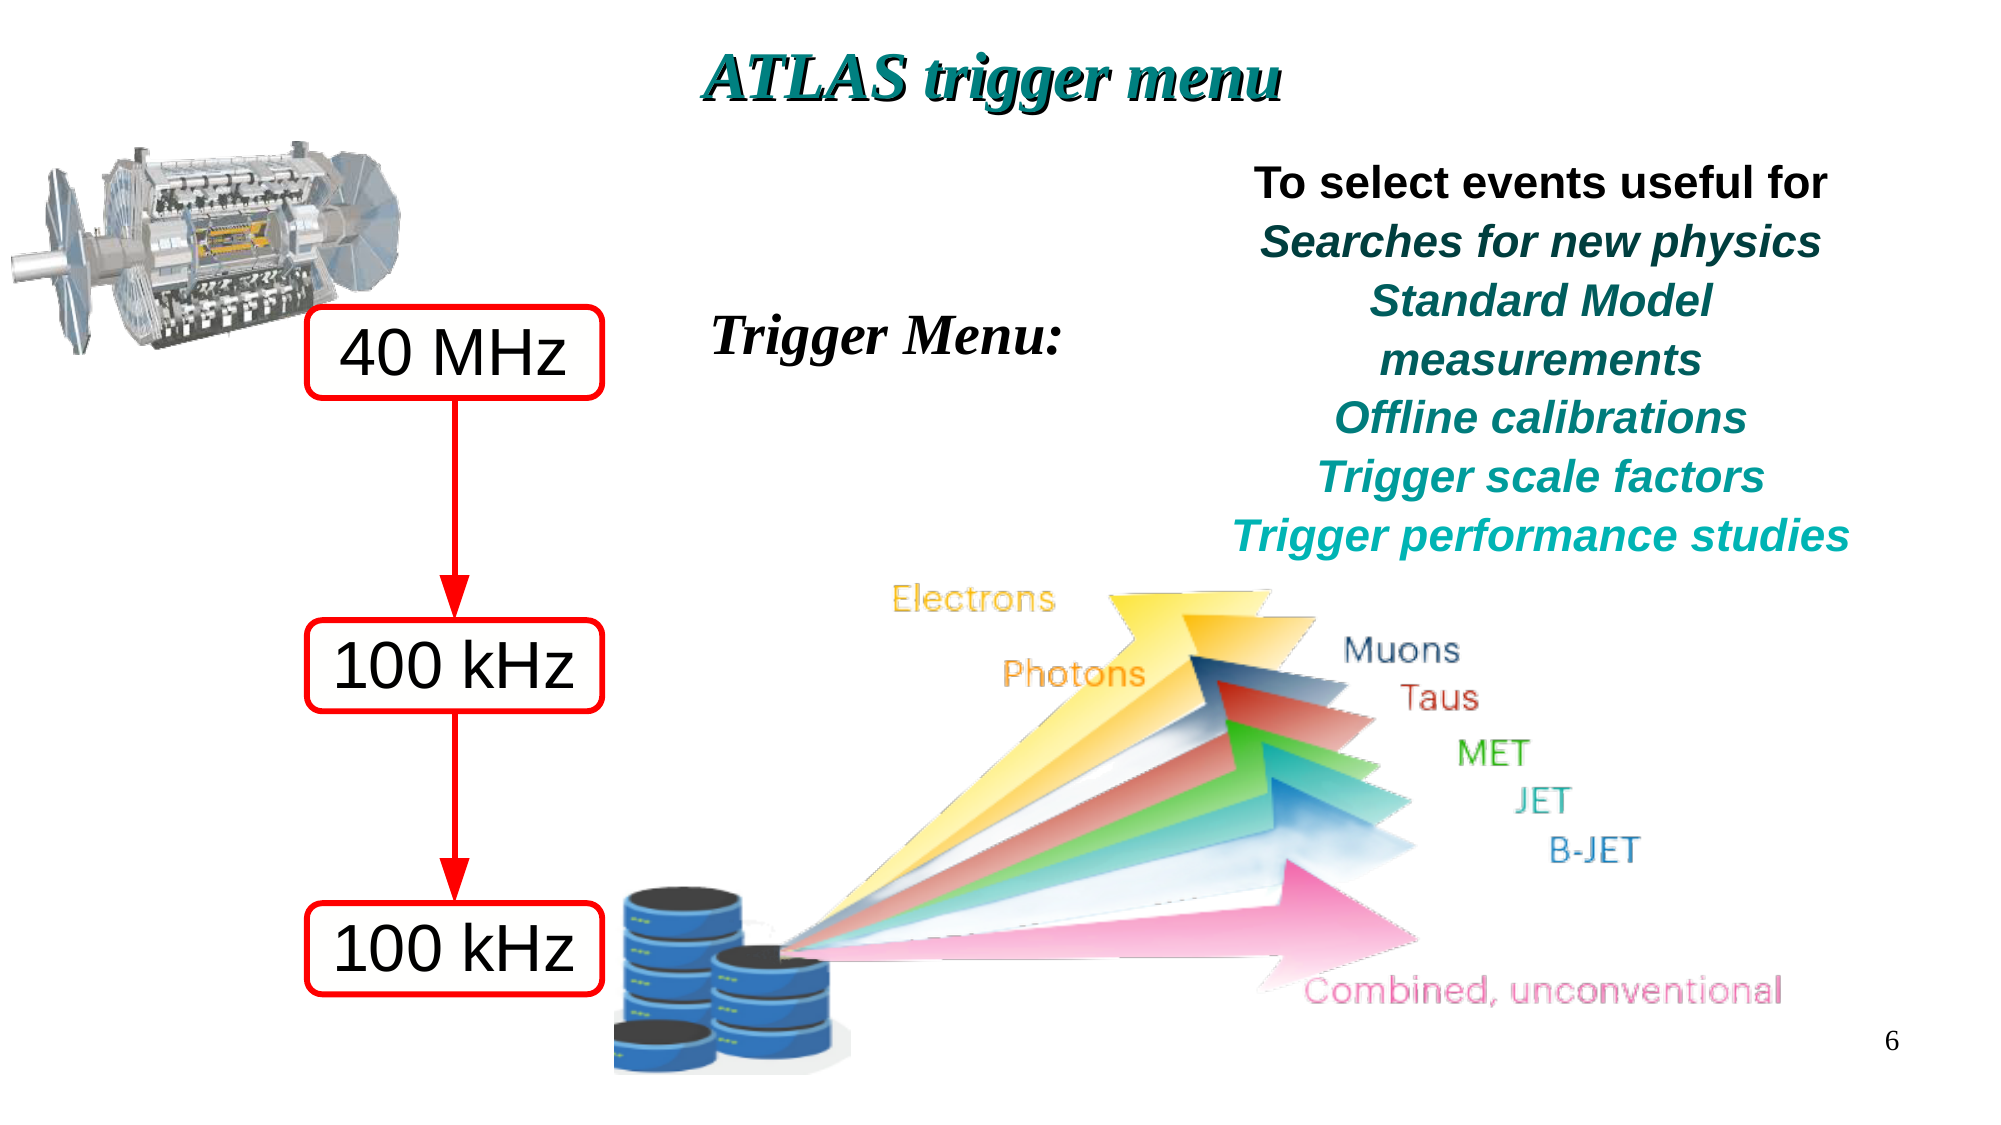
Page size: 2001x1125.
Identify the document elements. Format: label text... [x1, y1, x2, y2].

picture [11, 141, 402, 355]
text_box 100 kHz [306, 903, 603, 995]
text_box 40 MHz [306, 306, 603, 398]
text_box 100 kHz [306, 620, 603, 712]
picture [614, 578, 1808, 1075]
text_box To select events useful for Searches for new physics Standard Model measurements Offline calibrations Trigger scale factors Trigger performance studies [1204, 141, 1878, 558]
title ATLAS trigger menu [578, 23, 1408, 129]
text_box Trigger Menu: [694, 295, 1132, 388]
